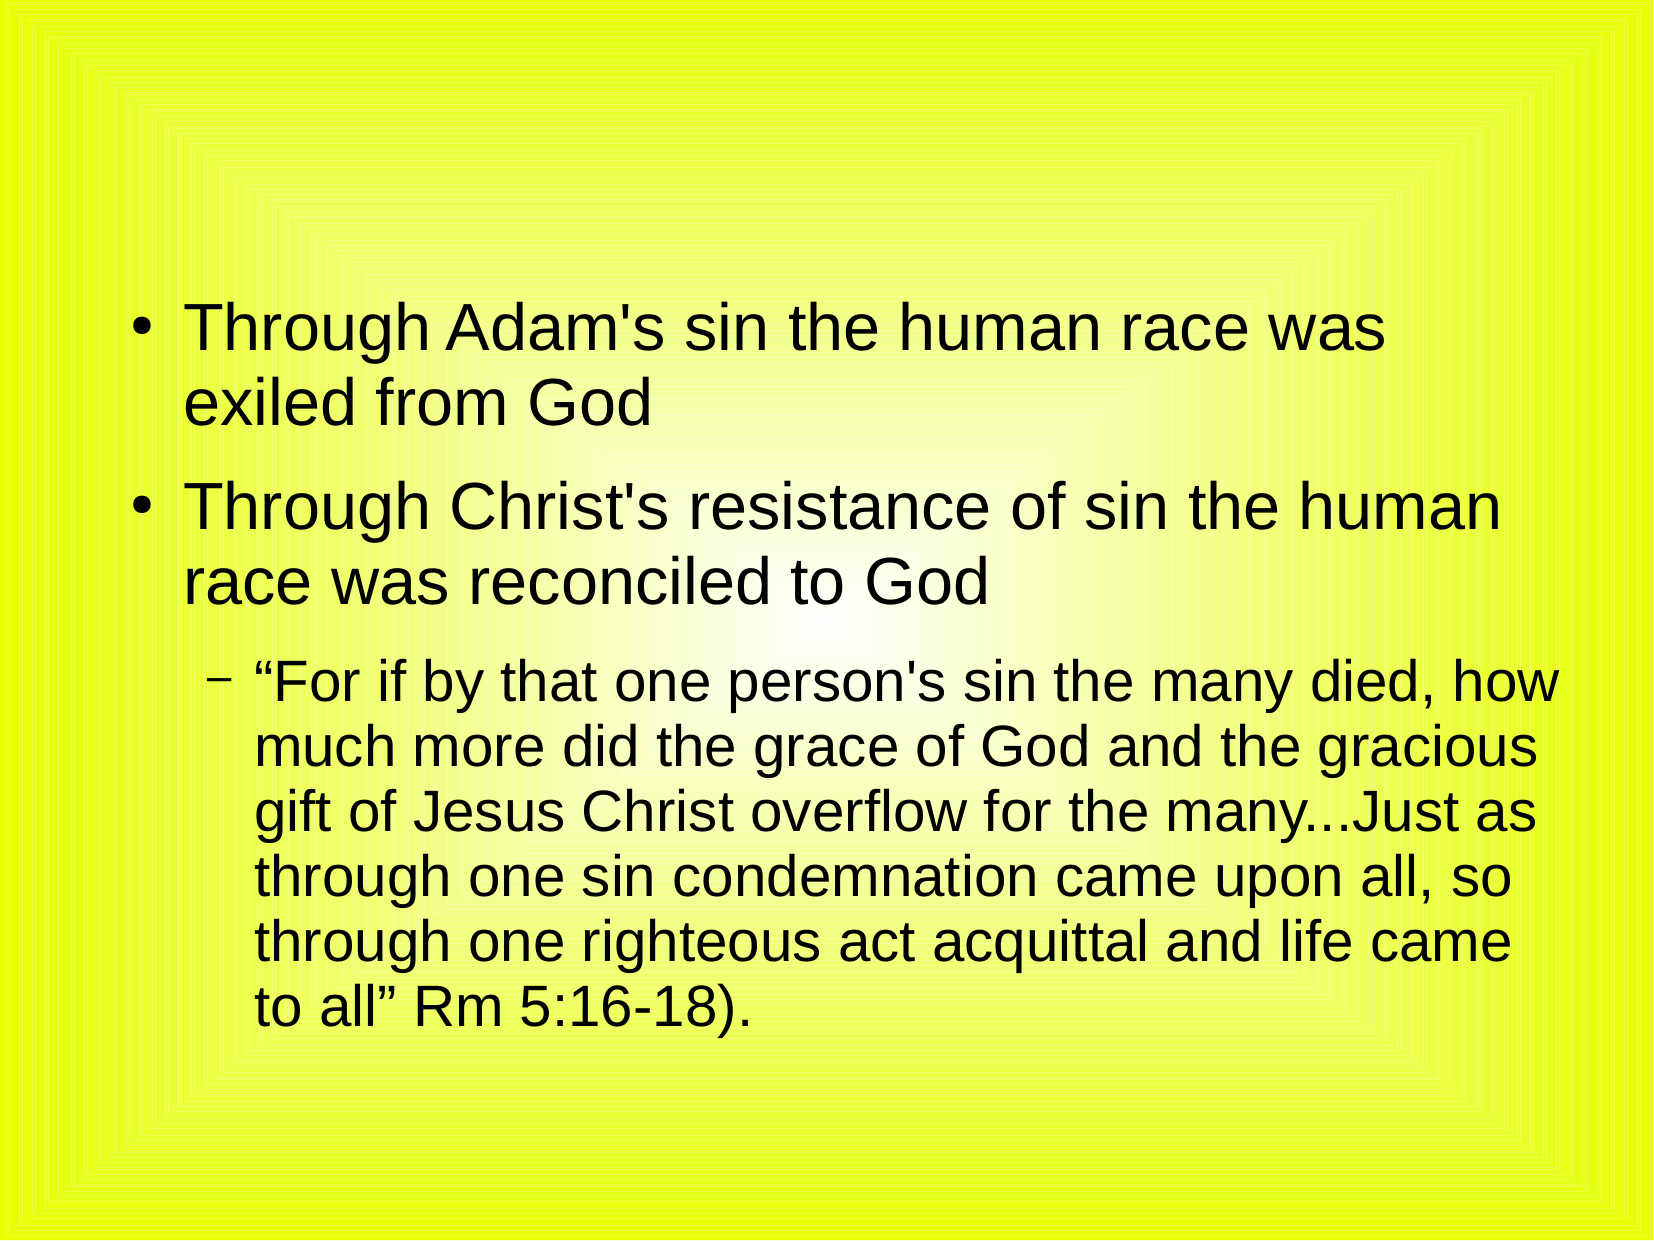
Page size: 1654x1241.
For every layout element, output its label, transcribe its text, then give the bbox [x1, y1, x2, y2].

list Through Adam's sin the human race was exiled from God Through Christ's resistance of sin the human race was reconciled to God “For if by that one person's sin the many died, how much more did the grace of God and the gracious gift of Jesus Christ overflow for the many...Just as through one sin condemnation came upon all, so through one righteous act acquittal and life came to all” Rm 5:16-18). [112, 290, 1572, 1094]
